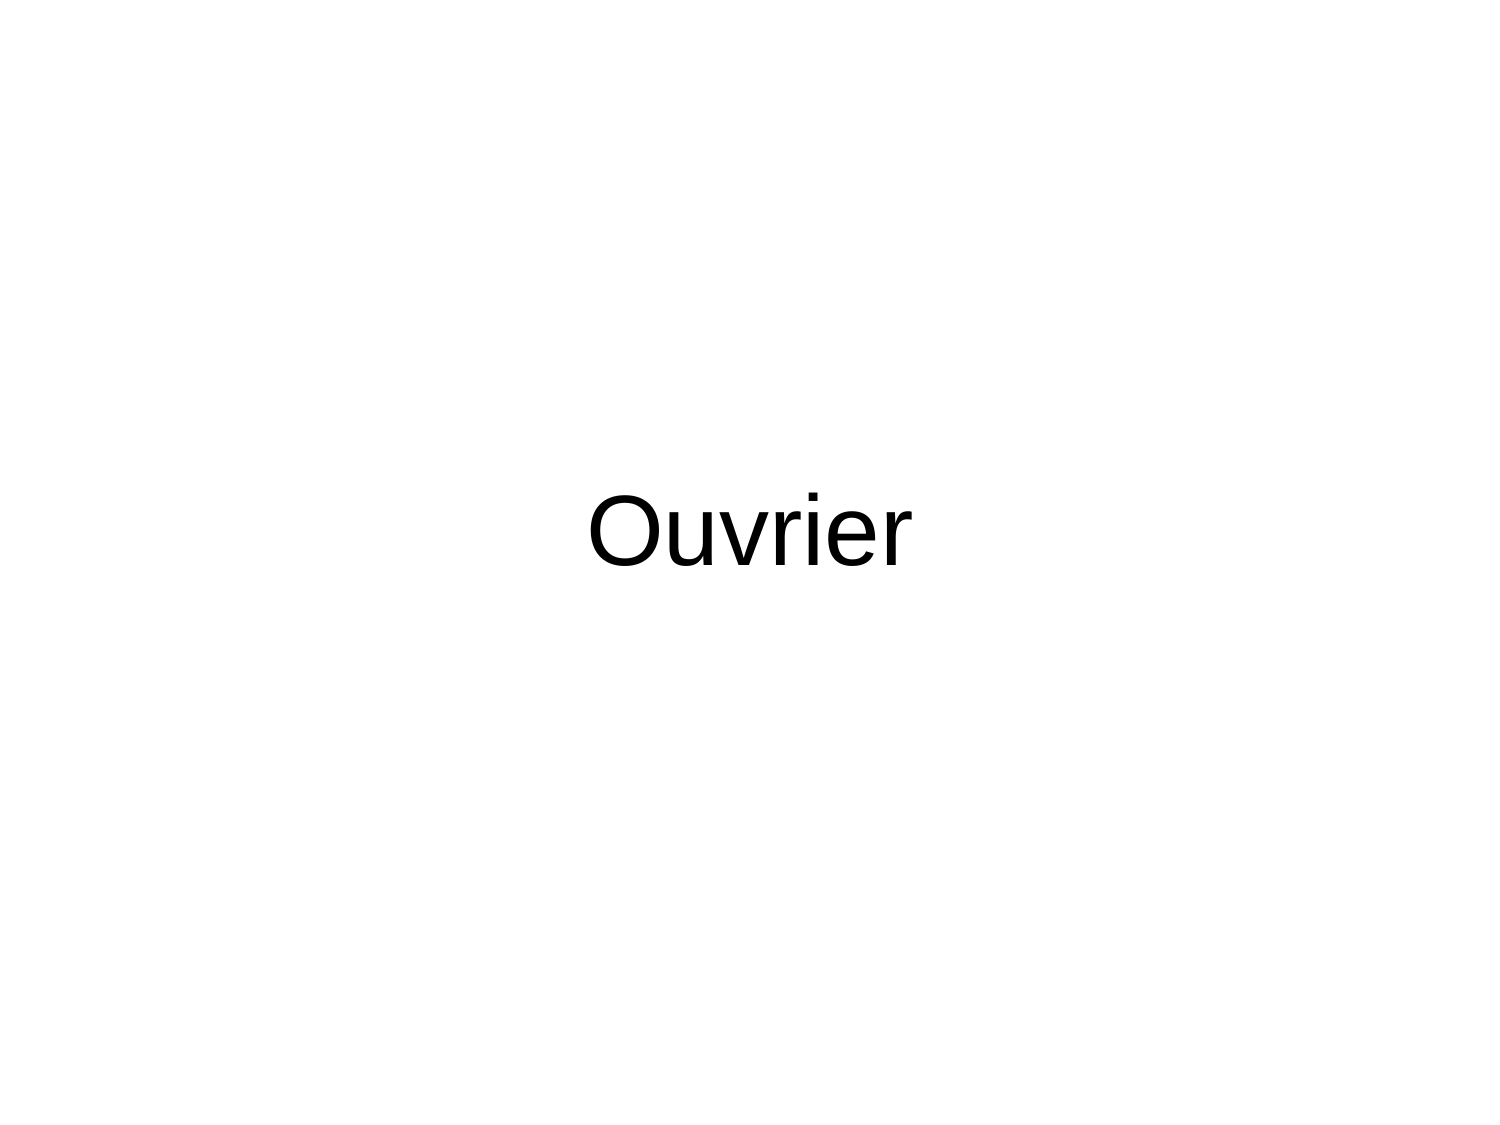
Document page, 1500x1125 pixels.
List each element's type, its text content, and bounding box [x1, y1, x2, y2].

title Ouvrier [112, 437, 1388, 625]
